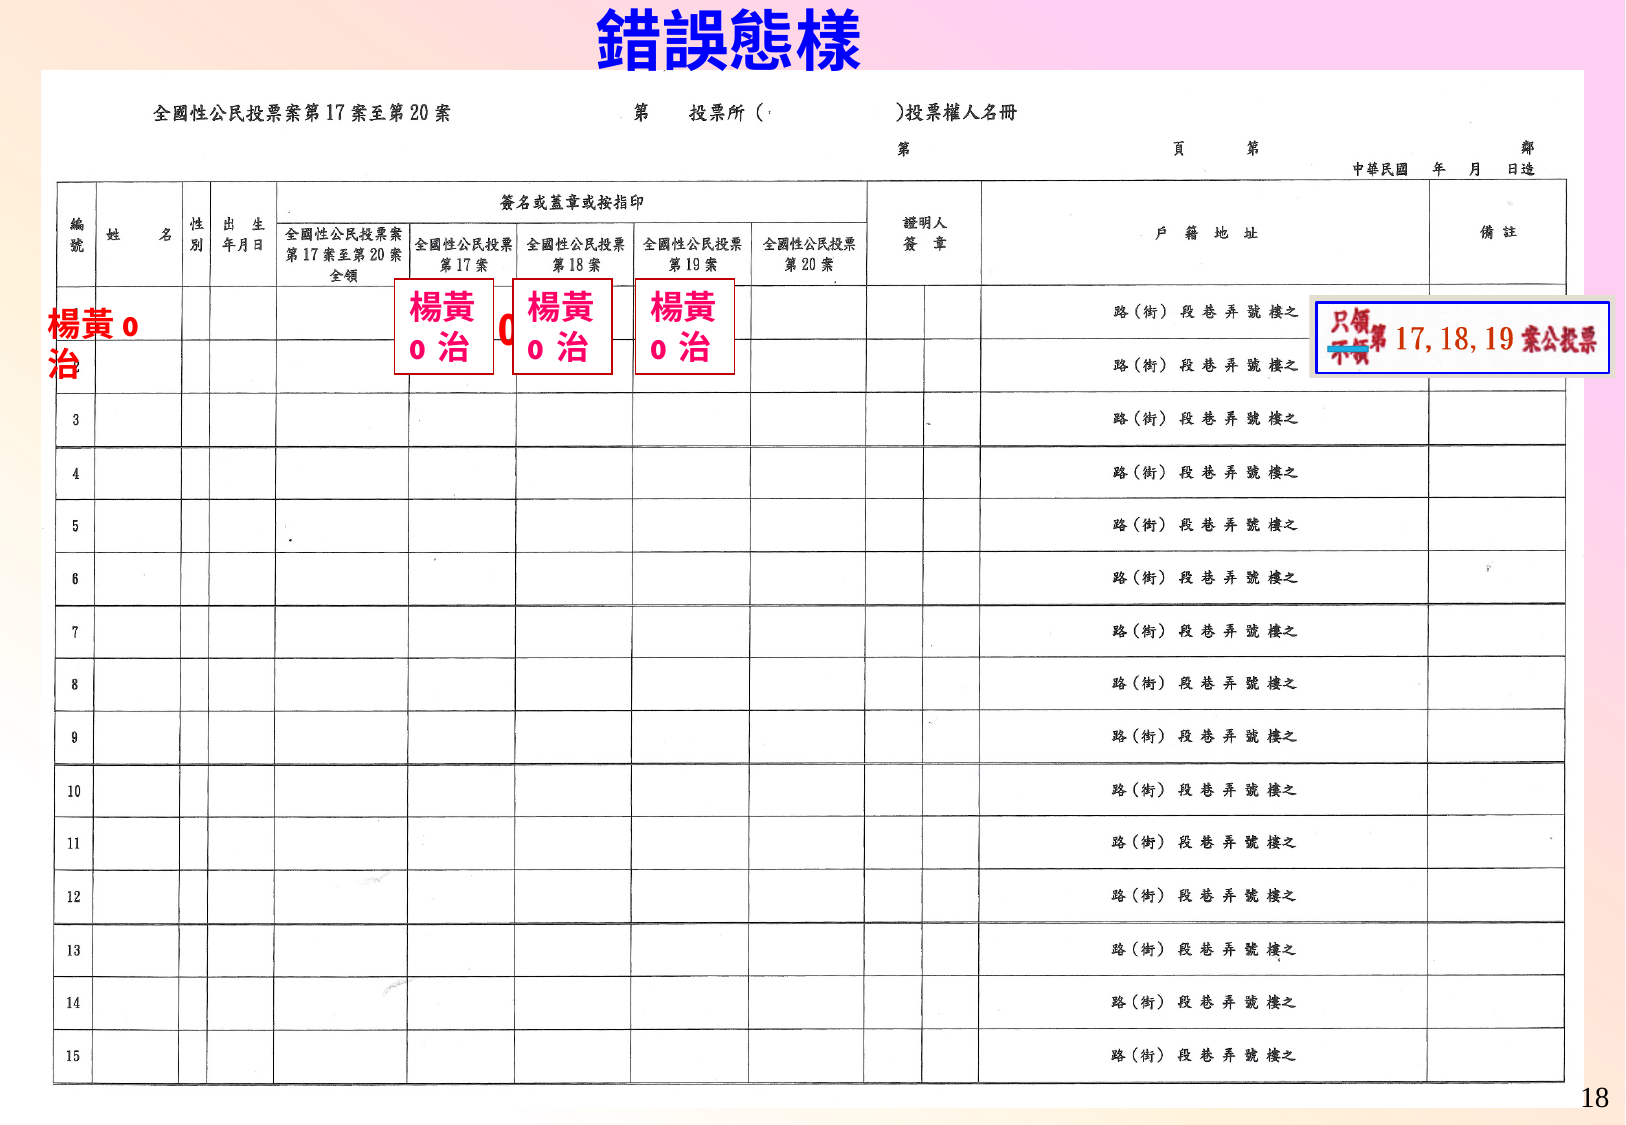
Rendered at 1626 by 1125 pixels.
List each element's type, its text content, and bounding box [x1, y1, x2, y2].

text_box 楊黃 o治 [635, 278, 735, 375]
text_box 楊黃O治 [505, 319, 511, 340]
text_box 錯誤態樣 [580, 0, 921, 86]
text_box 楊黃o治 [33, 295, 184, 392]
text_box 楊黃O治 [390, 295, 610, 412]
picture [0, 0, 1626, 1125]
text_box 18 [1285, 1070, 1625, 1125]
text_box 楊黃 o治 [394, 278, 494, 375]
text_box 楊黃 o治 [513, 278, 613, 375]
